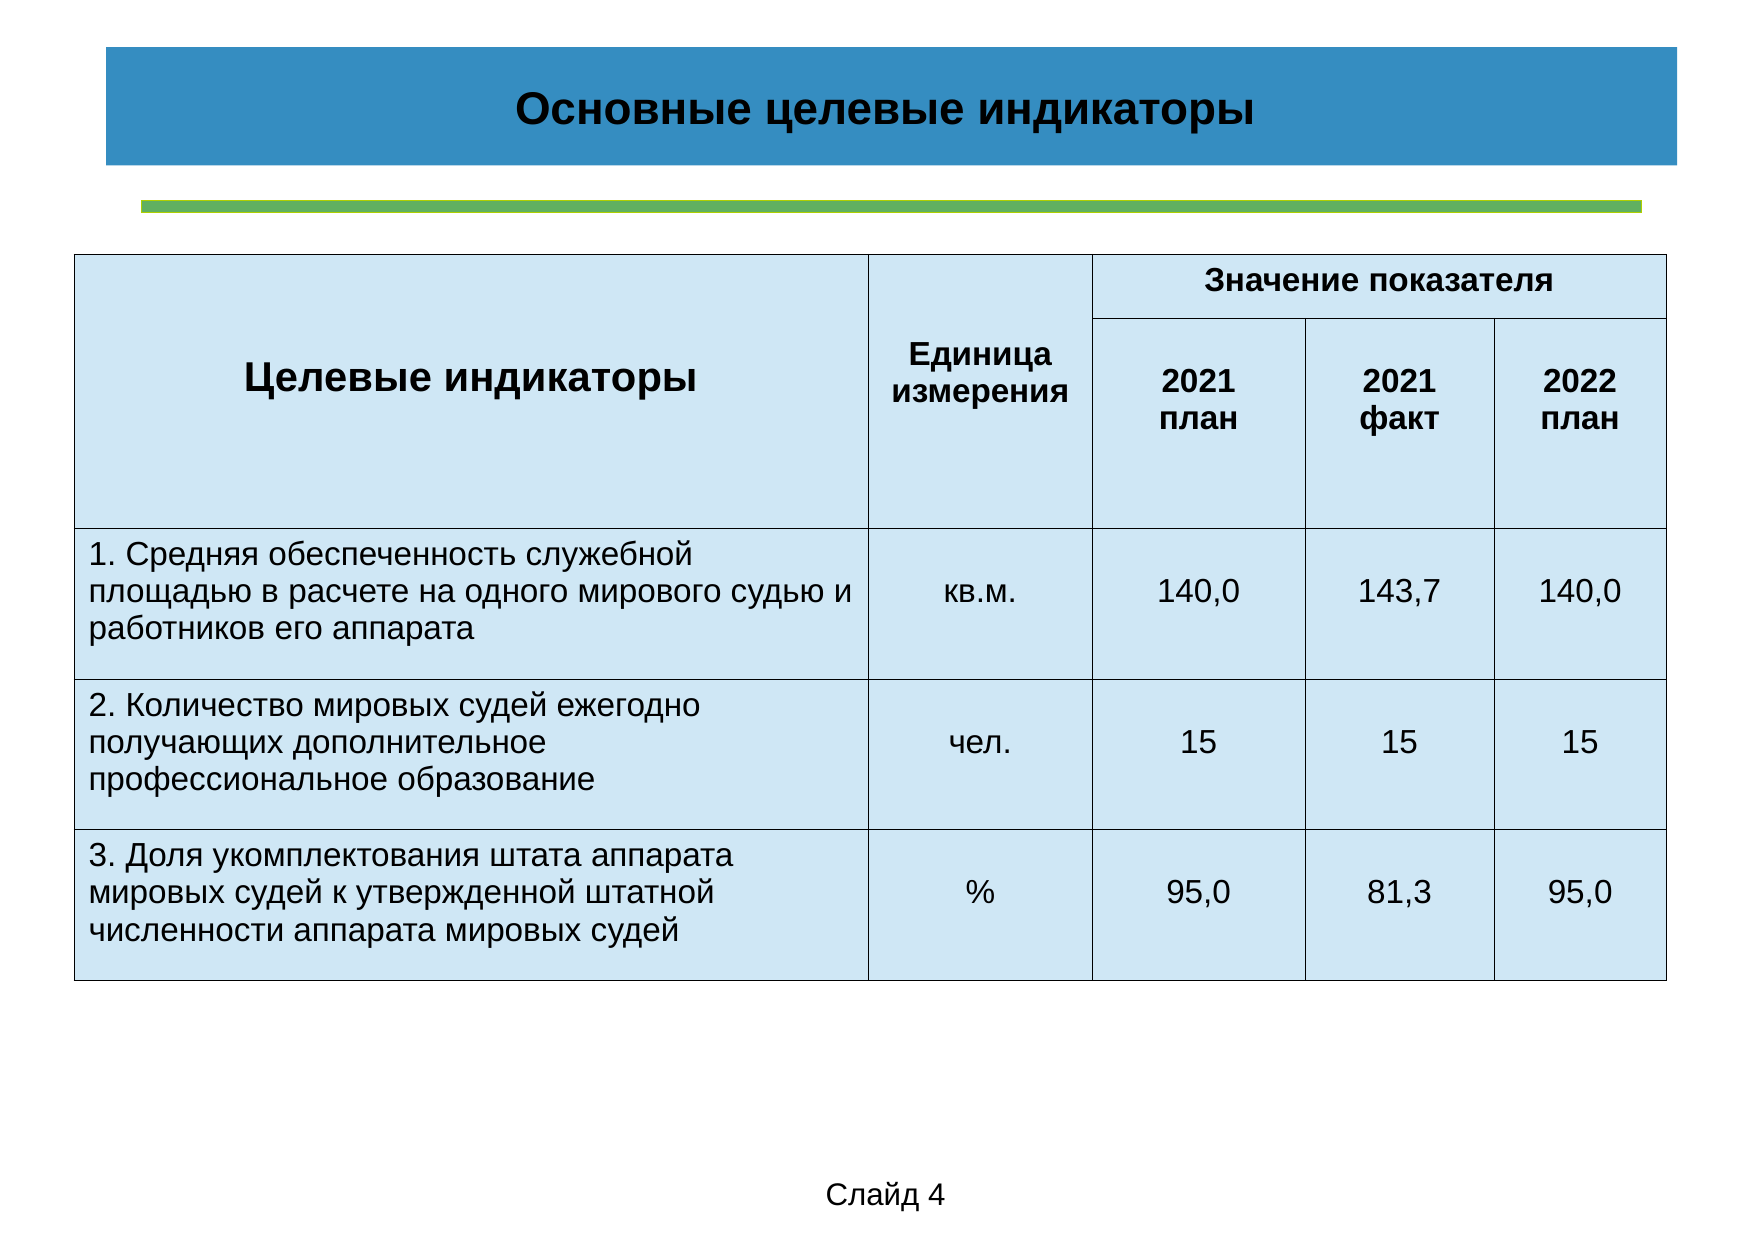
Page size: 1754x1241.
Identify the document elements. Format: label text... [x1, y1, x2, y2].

table_header Значение показателя [1093, 255, 1666, 318]
table_cell 2021 план [1093, 319, 1305, 528]
table_cell кв.м. [869, 529, 1092, 679]
text_box [141, 200, 1642, 213]
table_cell 140,0 [1093, 529, 1305, 679]
table_cell 3. Доля укомплектования штата аппарата мировых судей к утвержденной штатной численности аппарата мировых судей [75, 830, 868, 980]
table_cell 15 [1495, 680, 1666, 829]
table_cell 95,0 [1093, 830, 1305, 980]
table_cell 95,0 [1495, 830, 1666, 980]
table_header Целевые индикаторы [75, 255, 868, 528]
table_cell 2. Количество мировых судей ежегодно получающих дополнительное профессиональное образование [75, 680, 868, 829]
table_cell 15 [1306, 680, 1494, 829]
table_cell чел. [869, 680, 1092, 829]
table_header Единица измерения [869, 255, 1092, 528]
table_cell % [869, 830, 1092, 980]
table_cell 140,0 [1495, 529, 1666, 679]
table_cell 2022 план [1495, 319, 1666, 528]
text_box Основные целевые индикаторы [106, 47, 1678, 166]
table_cell 1. Средняя обеспеченность служебной площадью в расчете на одного мирового судью и работников его аппарата [75, 529, 868, 679]
table_cell 143,7 [1306, 529, 1494, 679]
text_box Слайд 4 [744, 1169, 1028, 1219]
table_cell 81,3 [1306, 830, 1494, 980]
table_cell 2021 факт [1306, 319, 1494, 528]
table_cell 15 [1093, 680, 1305, 829]
